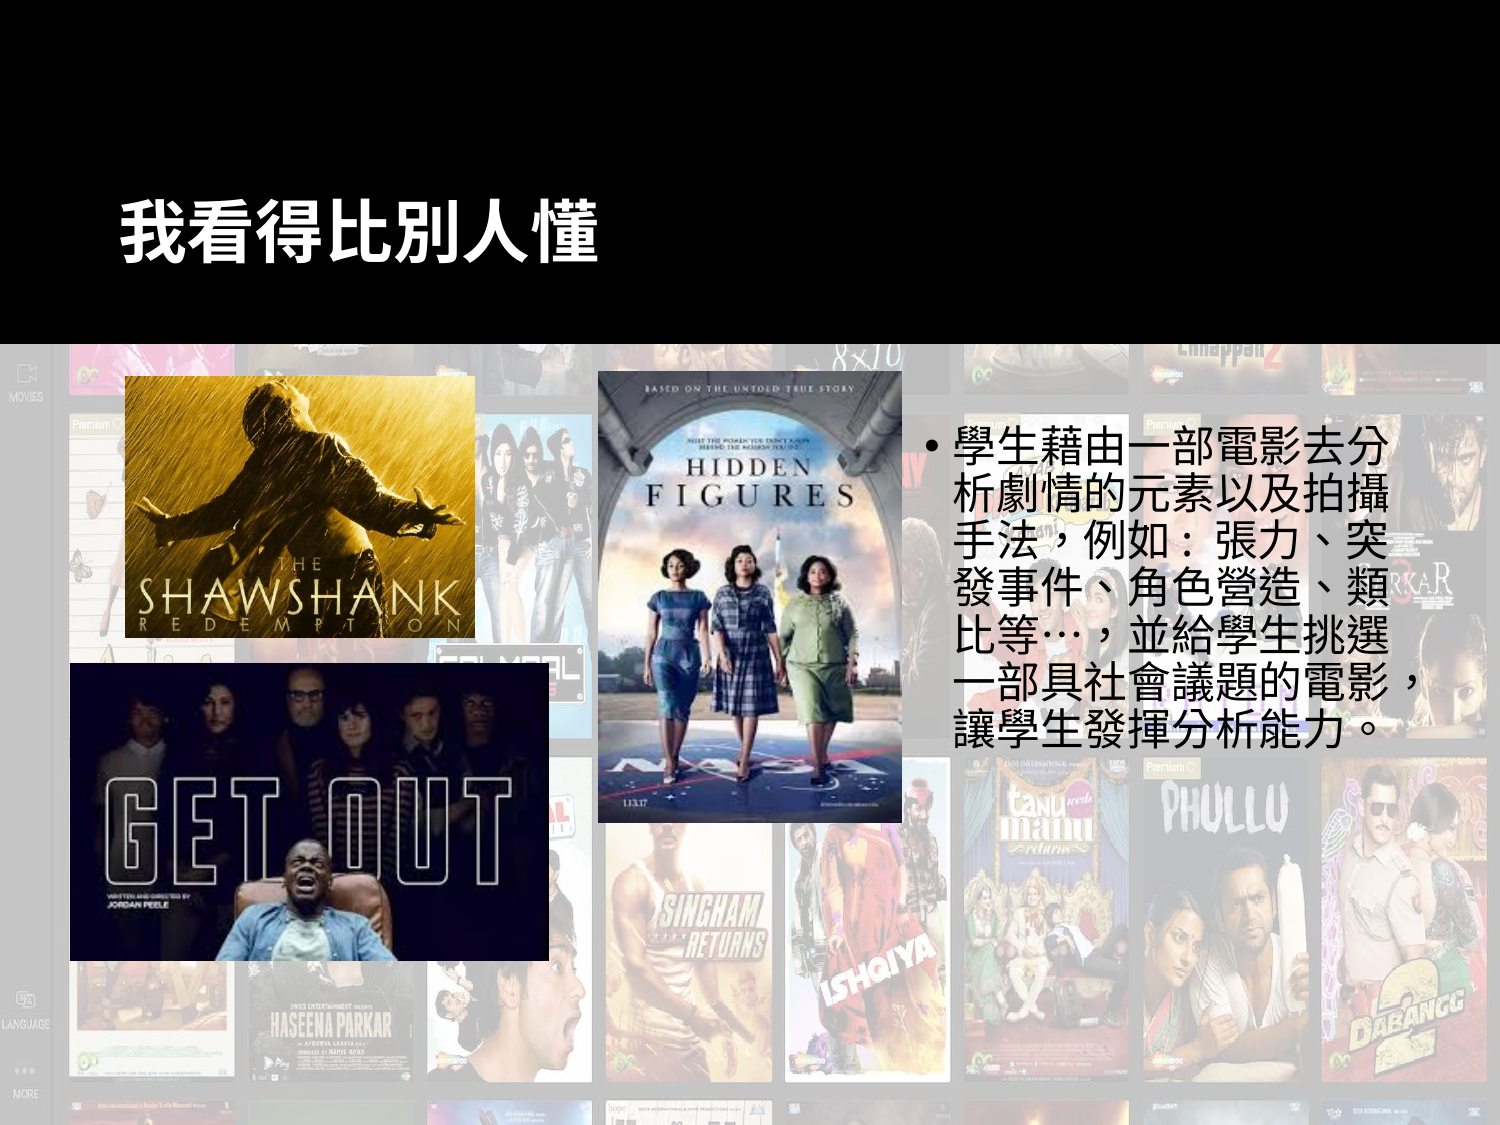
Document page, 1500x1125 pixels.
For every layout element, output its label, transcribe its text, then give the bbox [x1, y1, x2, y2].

list 學生藉由一部電影去分析劇情的元素以及拍攝手法，例如: 張力、突發事件、角色營造、類比等…，並給學生挑選一部具社會議題的電影，讓學生發揮分析能力。 [909, 416, 1419, 953]
picture [598, 371, 902, 823]
picture [70, 663, 549, 961]
picture [125, 376, 475, 638]
title 我看得比別人懂 [103, 153, 1397, 317]
text_box [0, 0, 1500, 344]
